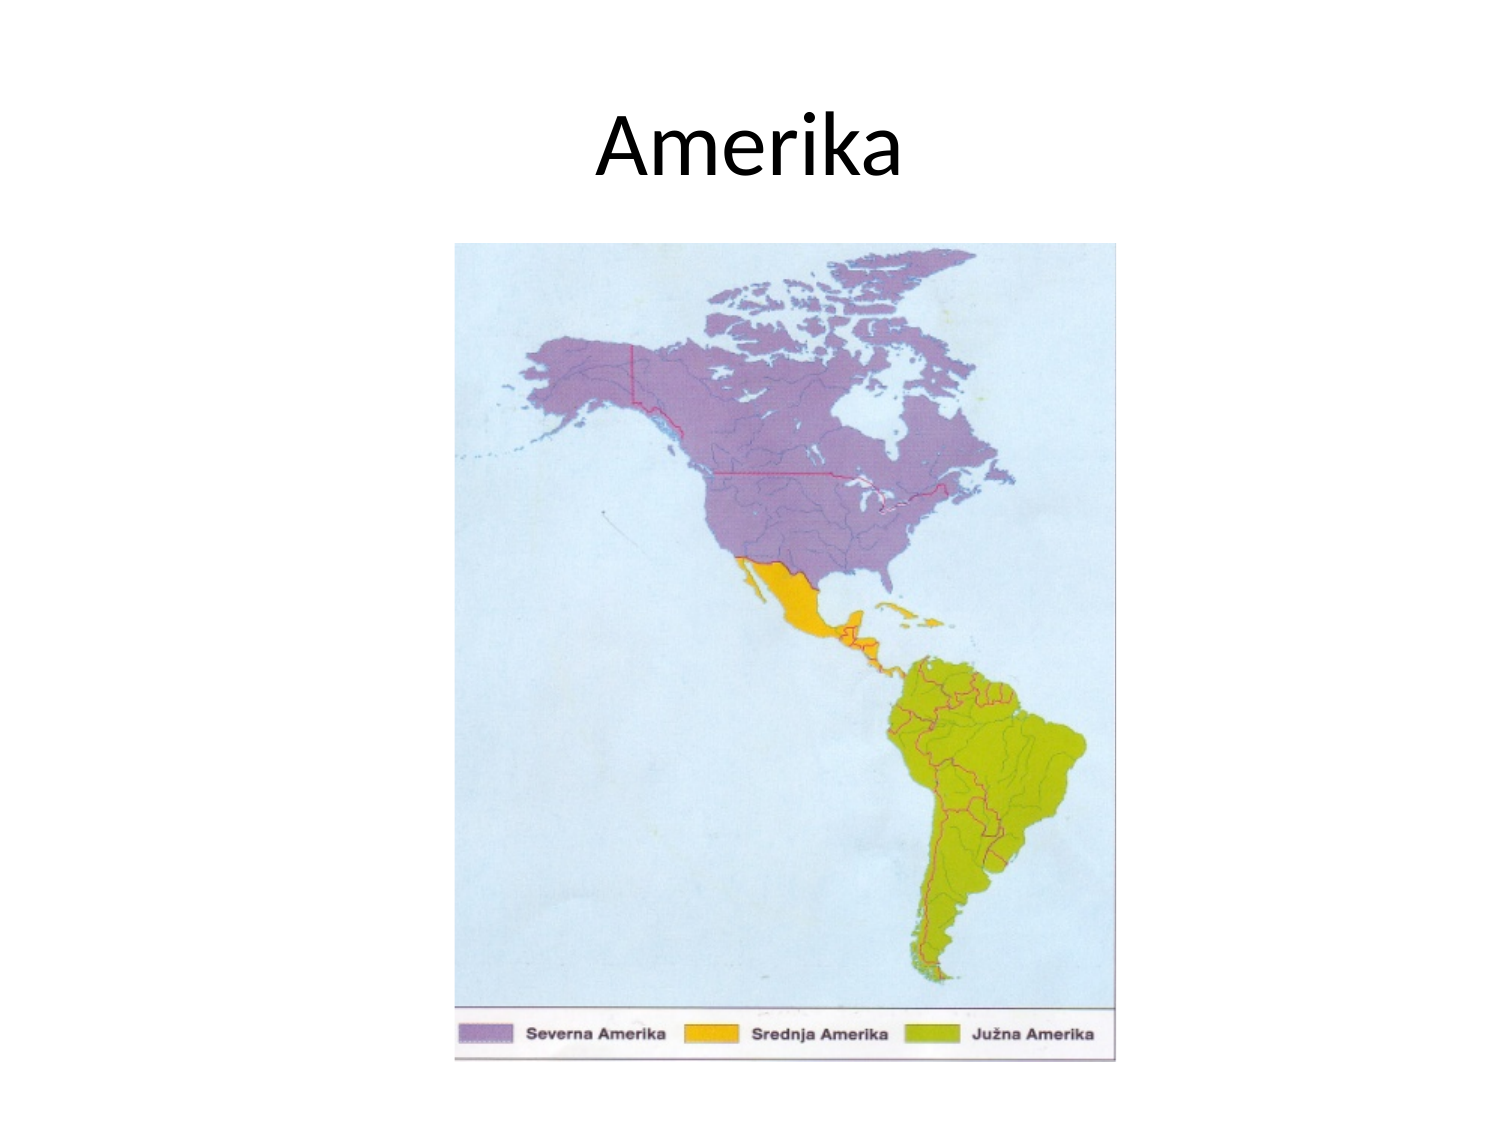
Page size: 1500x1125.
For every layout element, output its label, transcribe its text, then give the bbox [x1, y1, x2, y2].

picture [454, 243, 1117, 1062]
title Amerika [75, 45, 1425, 233]
